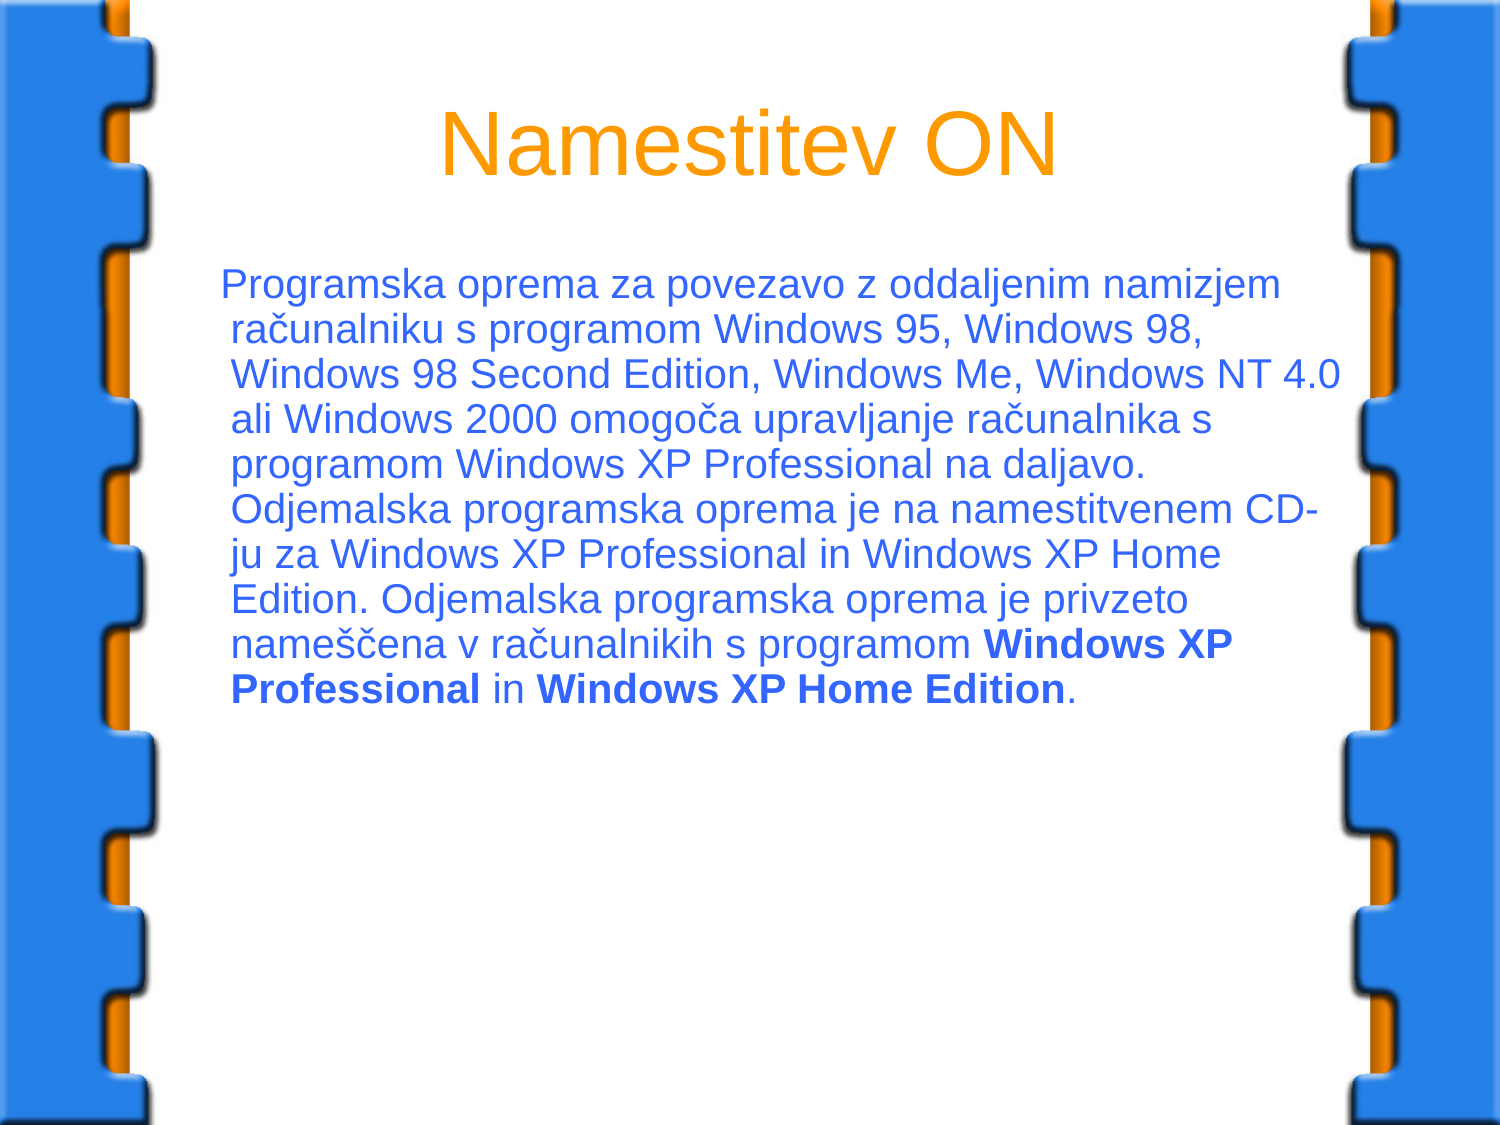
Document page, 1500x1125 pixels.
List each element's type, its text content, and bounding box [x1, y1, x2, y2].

picture [0, 0, 220, 1125]
title Namestitev ON [159, 45, 1341, 233]
picture [1280, 0, 1500, 1125]
list Programska oprema za povezavo z oddaljenim namizjem računalniku s programom Windows 95, Windows 98, Windows 98 Second Edition, Windows Me, Windows NT 4.0 ali Windows 2000 omogoča upravljanje računalnika s programom Windows XP Professional na daljavo. Odjemalska programska oprema je na namestitvenem CD-ju za Windows XP Professional in Windows XP Home Edition. Odjemalska programska oprema je privzeto nameščena v računalnikih s programom Windows XP Professional in Windows XP Home Edition. [159, 255, 1365, 998]
